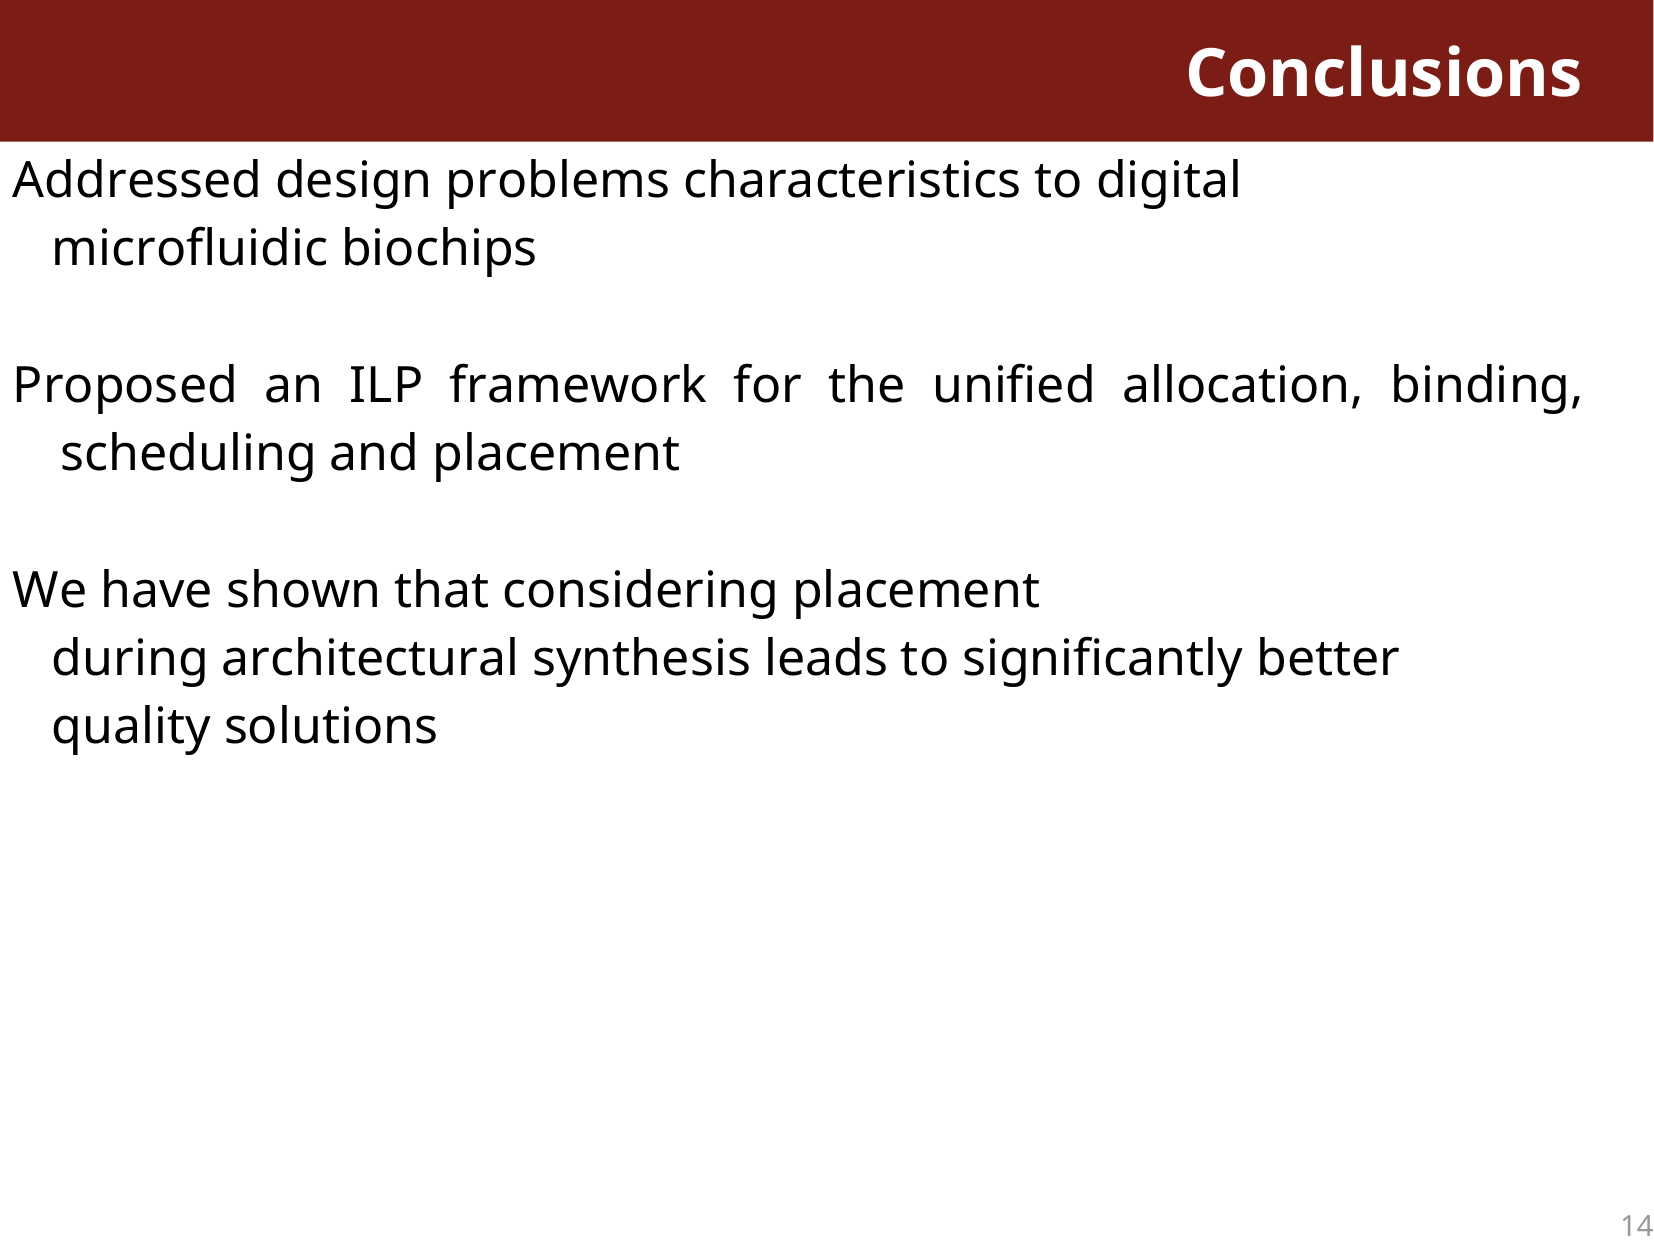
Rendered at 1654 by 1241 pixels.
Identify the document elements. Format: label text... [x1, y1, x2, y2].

title Conclusions [0, 7, 1583, 135]
text_box Addressed design problems characteristics to digital microfluidic biochips Proposed an ILP framework for the unified allocation, binding, scheduling and placement We have shown that considering placement during architectural synthesis leads to significantly better quality solutions [0, 195, 1615, 844]
